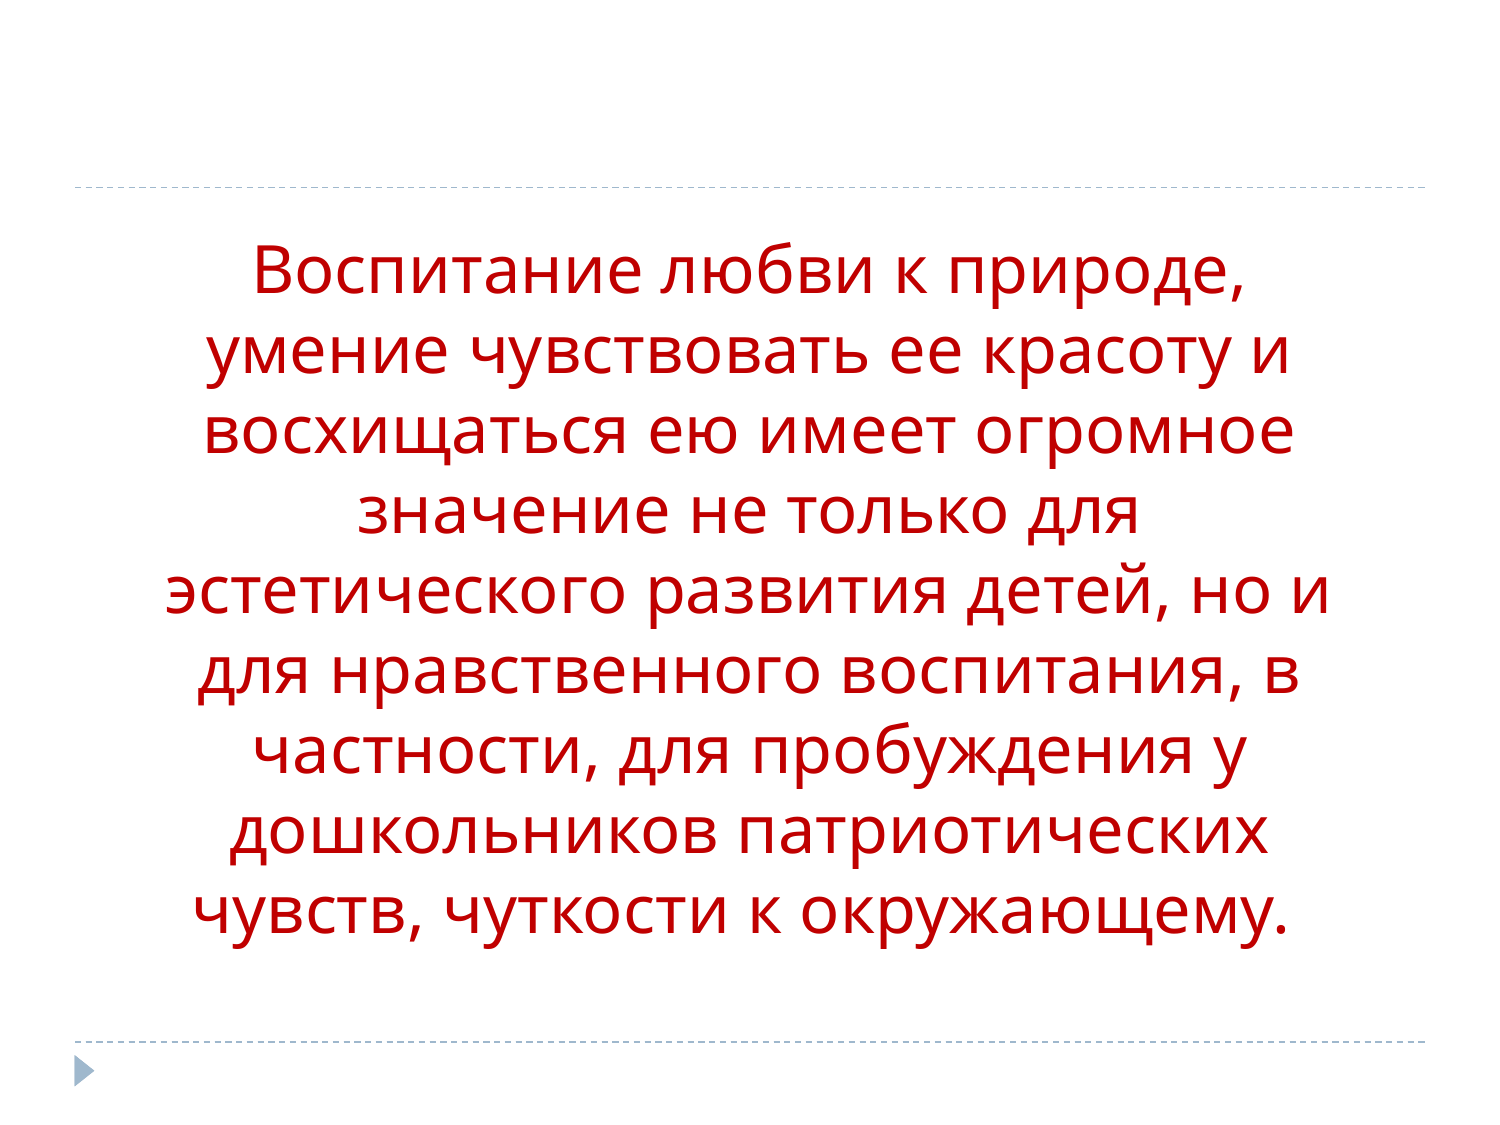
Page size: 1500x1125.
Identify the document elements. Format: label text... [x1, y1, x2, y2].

text_box Воспитание любви к природе, умение чувствовать ее красоту и восхищаться ею имеет огромное значение не только для эстетического развития детей, но и для нравственного воспитания, в частности, для пробуждения у дошкольников патриотических чувств, чуткости к окружающему. [123, 219, 1376, 955]
